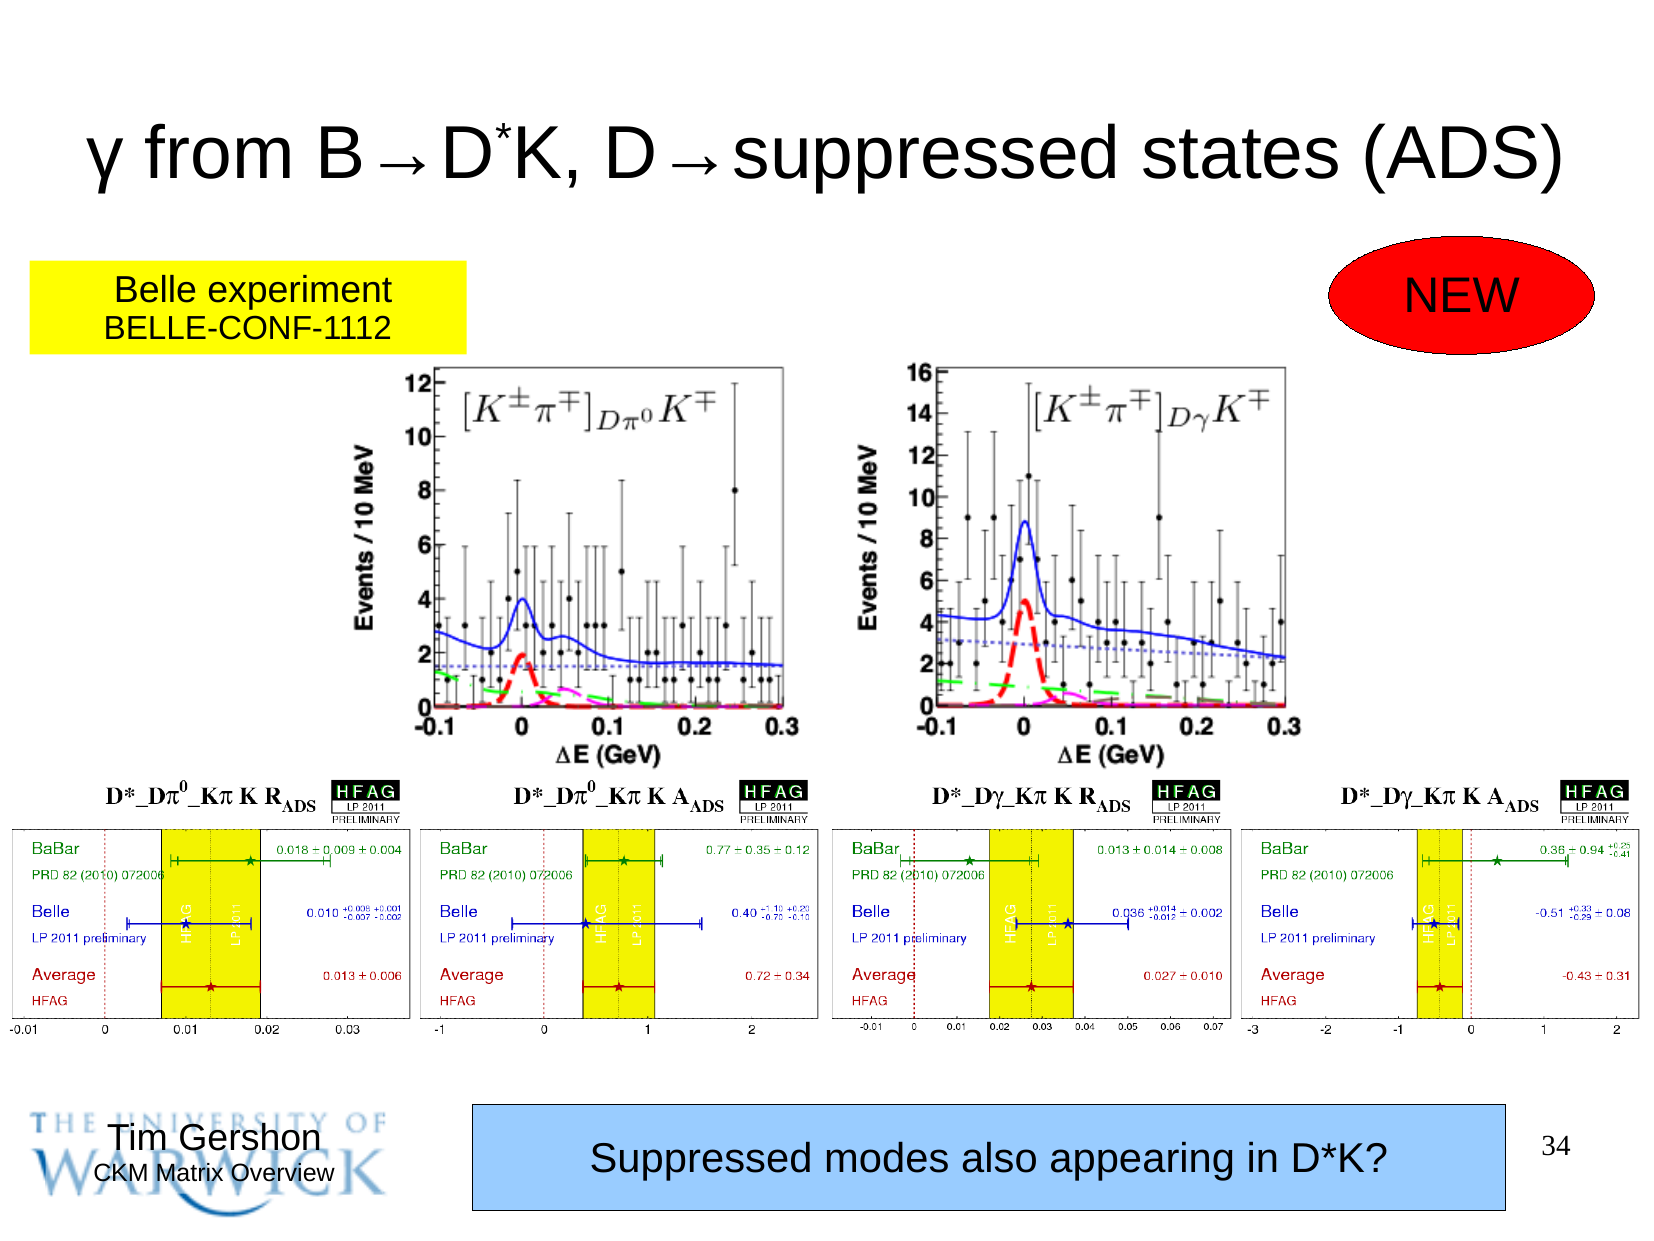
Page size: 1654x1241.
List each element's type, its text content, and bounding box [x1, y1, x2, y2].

text_box Belle experiment BELLE-CONF-1112 [29, 260, 467, 355]
text_box NEW [1328, 236, 1595, 355]
title γ from B→D*K, D→suppressed states (ADS) [82, 49, 1571, 257]
picture [19, 1106, 406, 1232]
text_box Suppressed modes also appearing in D*K? [472, 1104, 1506, 1211]
picture [1, 328, 1649, 1060]
text_box Tim Gershon CKM Matrix Overview [45, 1108, 384, 1194]
